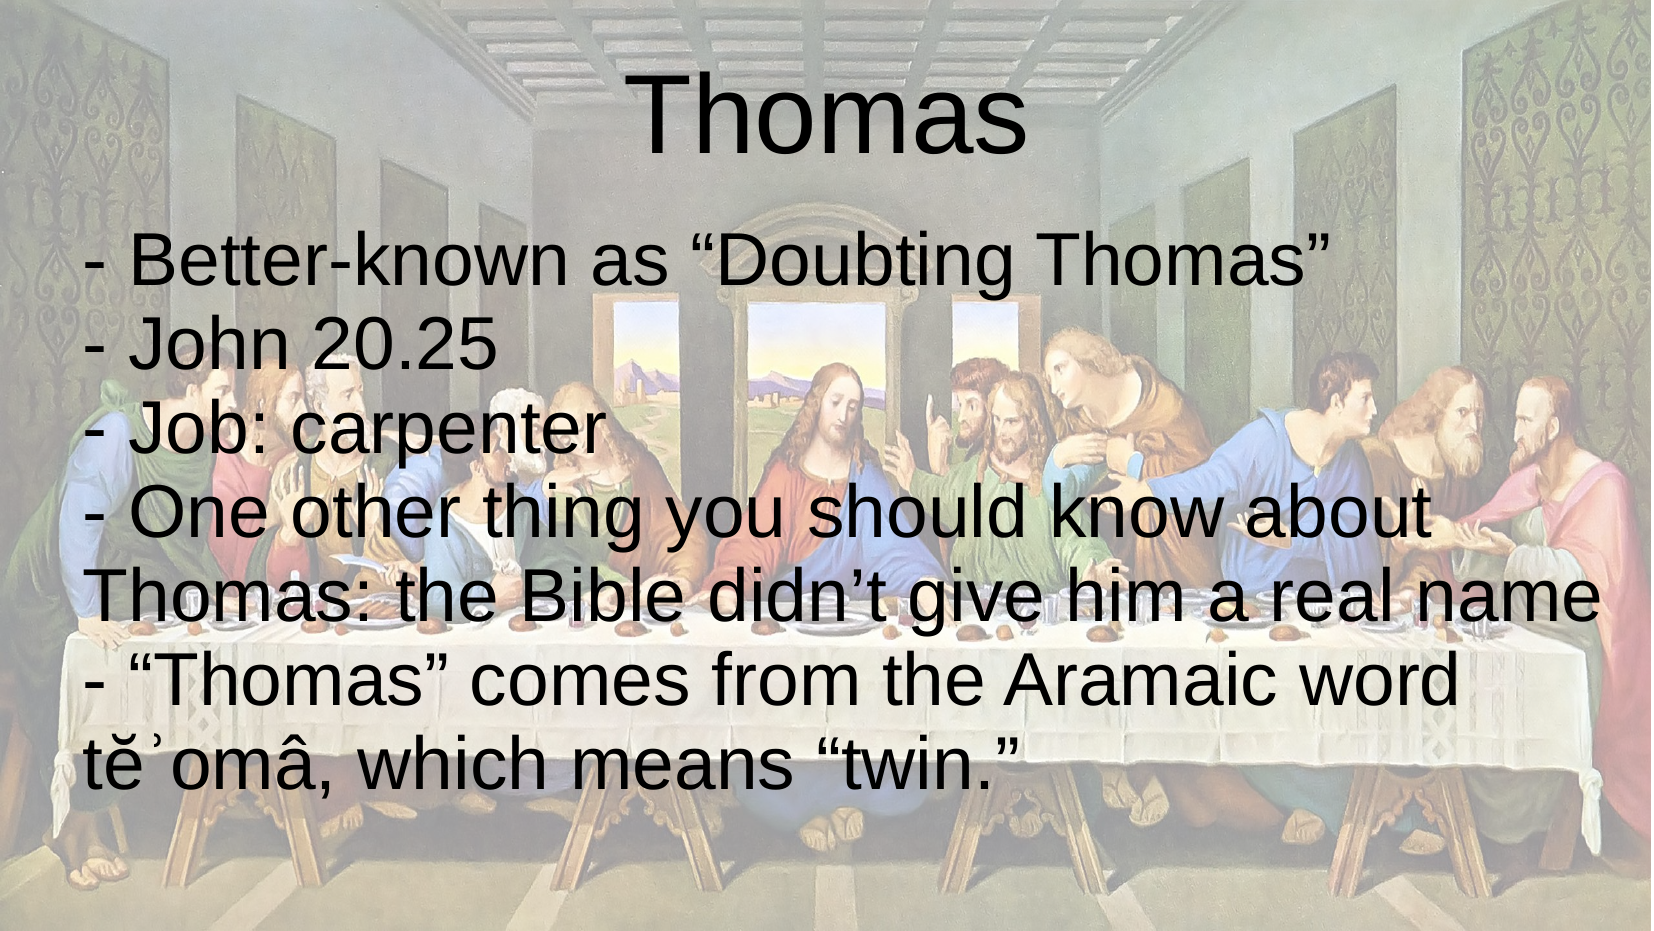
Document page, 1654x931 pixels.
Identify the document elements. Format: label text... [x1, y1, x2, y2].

title Thomas [82, 37, 1571, 193]
subtitle - Better-known as “Doubting Thomas” - John 20.25 - Job: carpenter - One other thing you should know about Thomas: the Bible didn’t give him a real name - “Thomas” comes from the Aramaic word tĕʾomâ, which means “twin.” [82, 217, 1613, 901]
picture [0, 0, 1651, 931]
